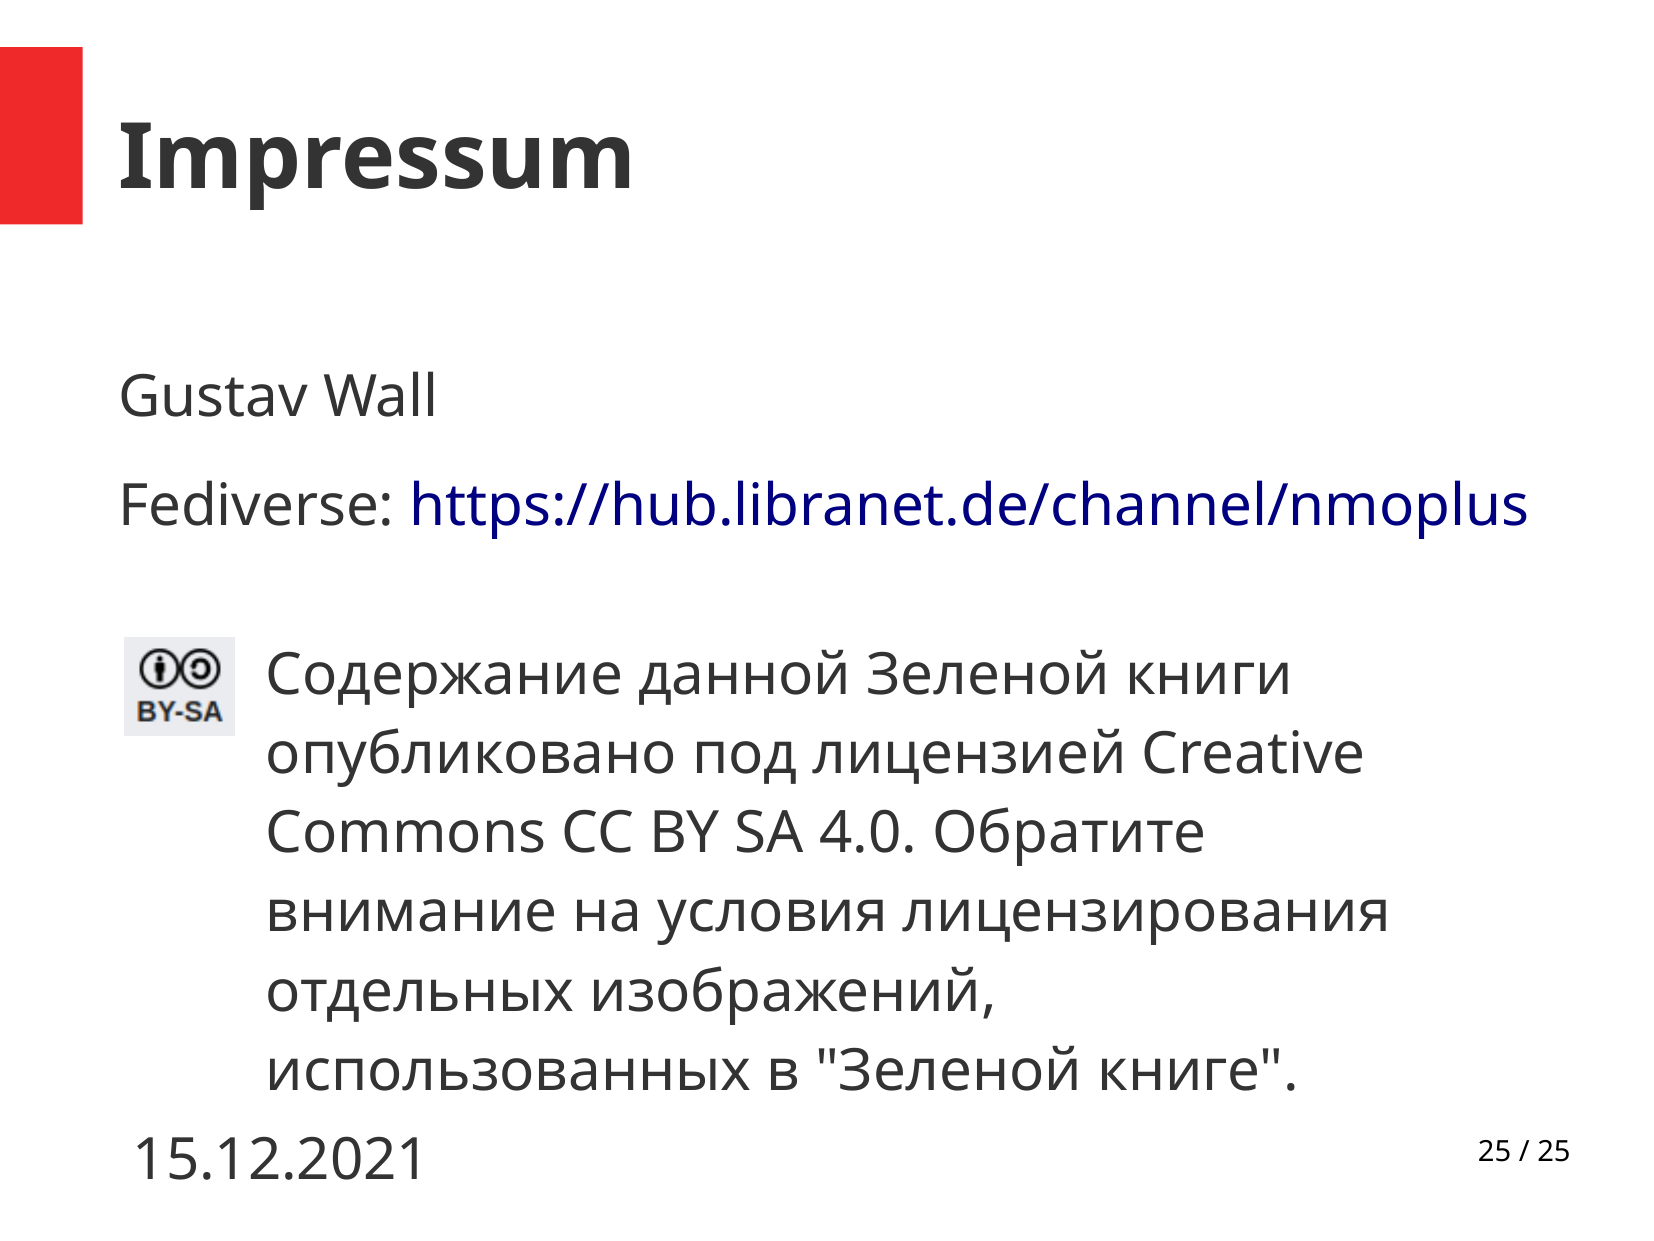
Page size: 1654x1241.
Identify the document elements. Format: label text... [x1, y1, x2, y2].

text_box Содержание данной Зеленой книги опубликовано под лицензией Creative Commons CC BY SA 4.0. Обратите внимание на условия лицензирования отдельных изображений, использованных в "Зеленой книге". [265, 631, 1436, 1108]
title Impressum [118, 49, 1571, 257]
picture [124, 637, 235, 736]
text_box 15.12.2021 [118, 1110, 481, 1205]
list Gustav Wall Fediverse: https://hub.libranet.de/channel/nmoplus [118, 354, 1536, 1074]
